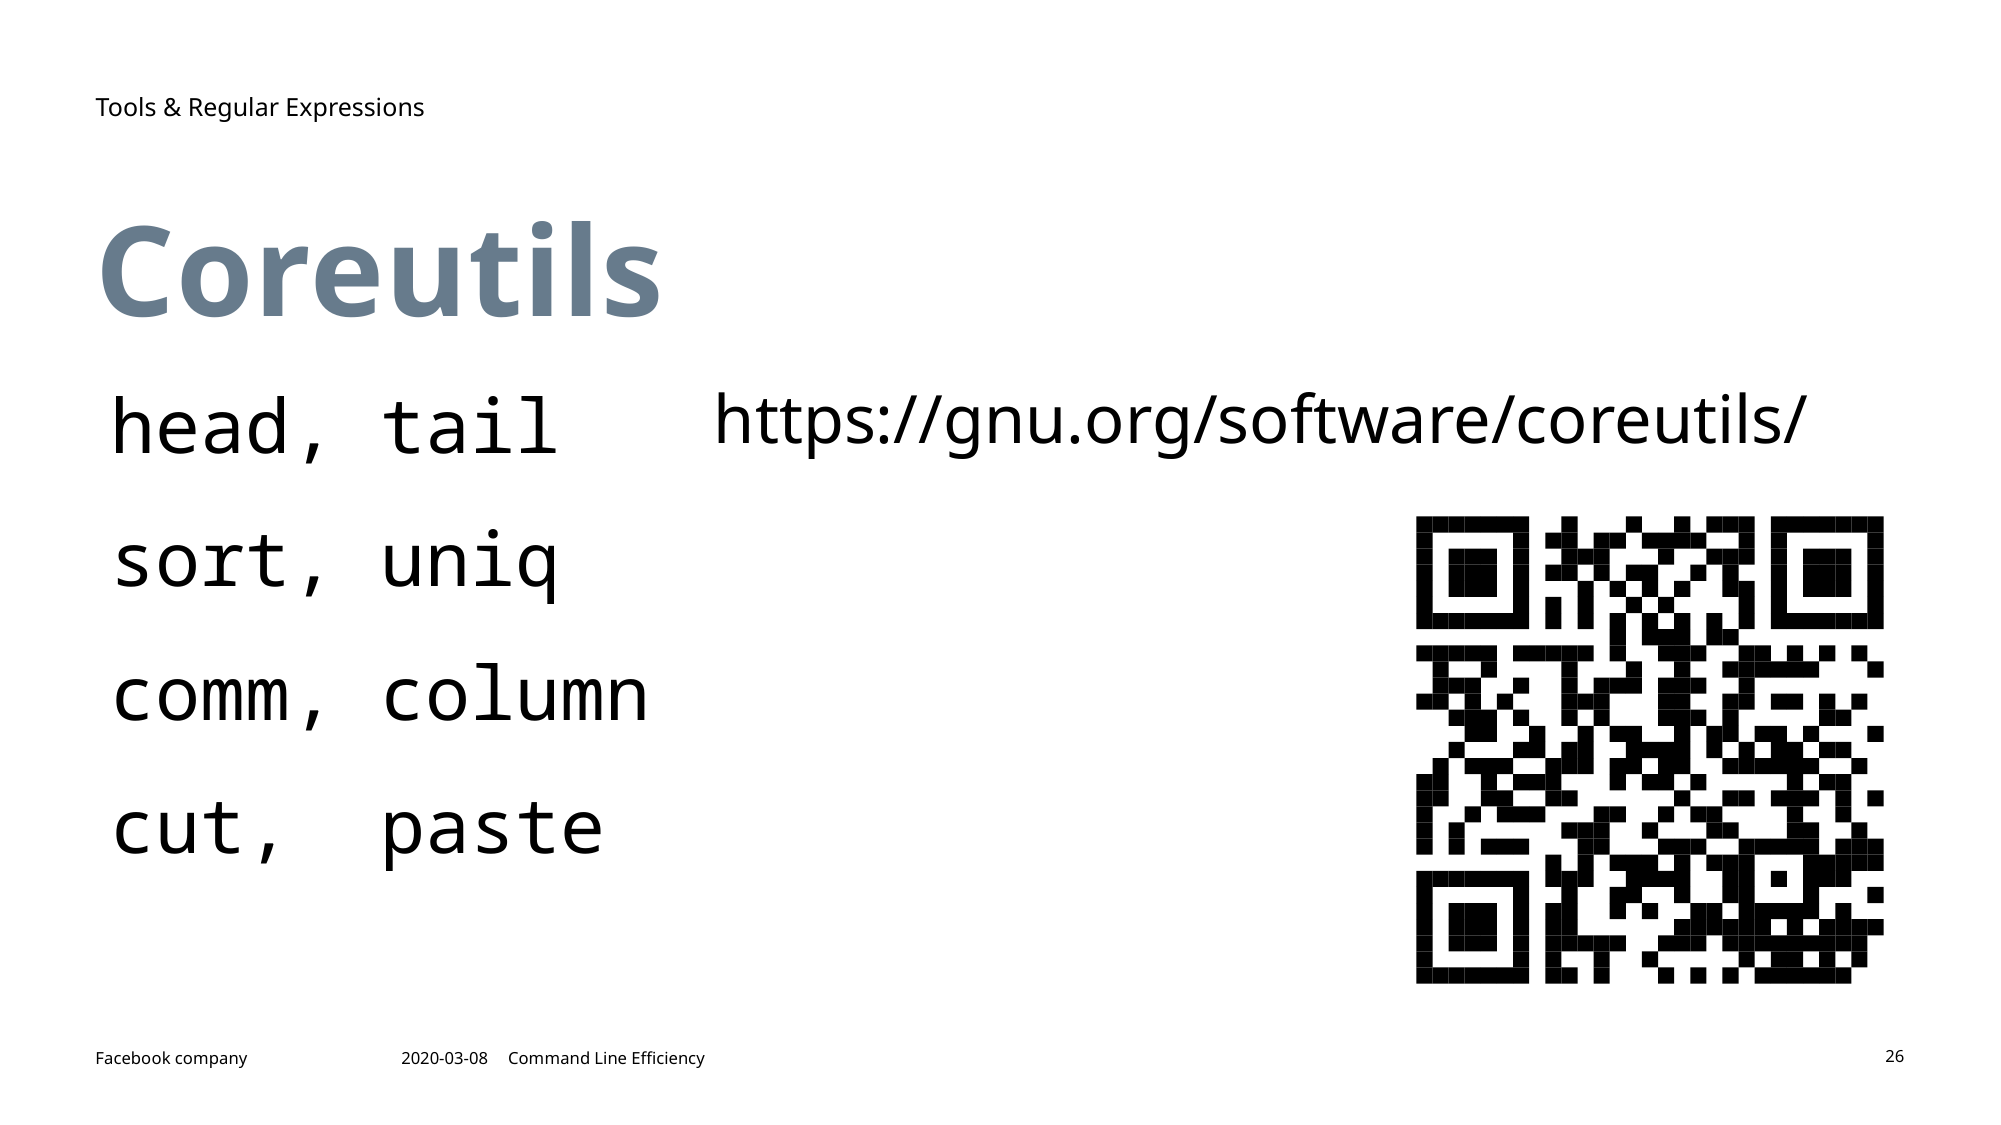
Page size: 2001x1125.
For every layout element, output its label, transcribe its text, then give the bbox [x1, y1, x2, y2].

slide_number <number> [1840, 1051, 1905, 1068]
picture [1350, 450, 1951, 1051]
title Coreutils [95, 176, 1905, 333]
table_header https://gnu.org/software/coreutils/ [699, 355, 1904, 933]
footer Command Line Efficiency [508, 1047, 1294, 1068]
list Tools & Regular Expressions [95, 88, 988, 119]
table_header head, tail sort, uniq comm, column cut, paste [96, 355, 699, 933]
slide_number 2020-03-08 [401, 1047, 508, 1068]
